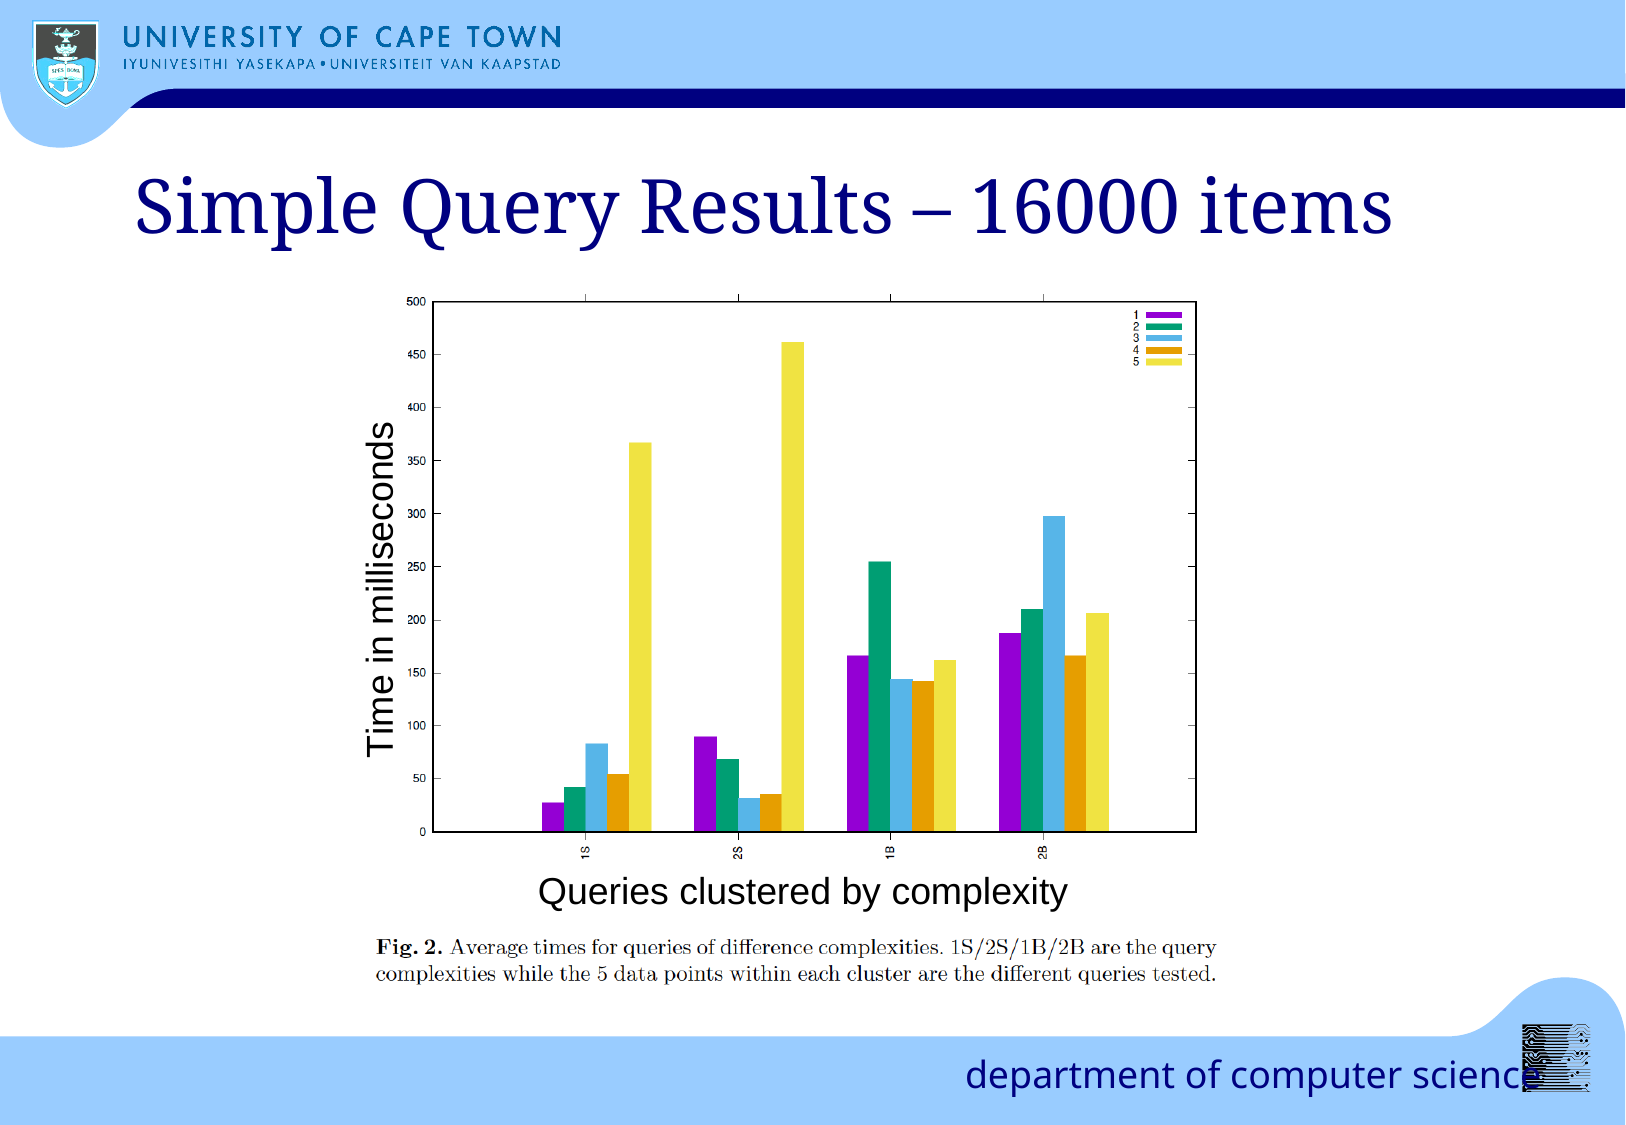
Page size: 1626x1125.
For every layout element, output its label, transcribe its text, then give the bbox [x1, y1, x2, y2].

picture [1522, 1024, 1591, 1092]
text_box Time in milliseconds [347, 304, 408, 774]
picture [1526, 1070, 1536, 1076]
picture [365, 264, 1239, 995]
title Simple Query Results – 16000 items [134, 140, 1571, 268]
text_box Queries clustered by complexity [523, 859, 1193, 920]
picture [120, 23, 563, 71]
